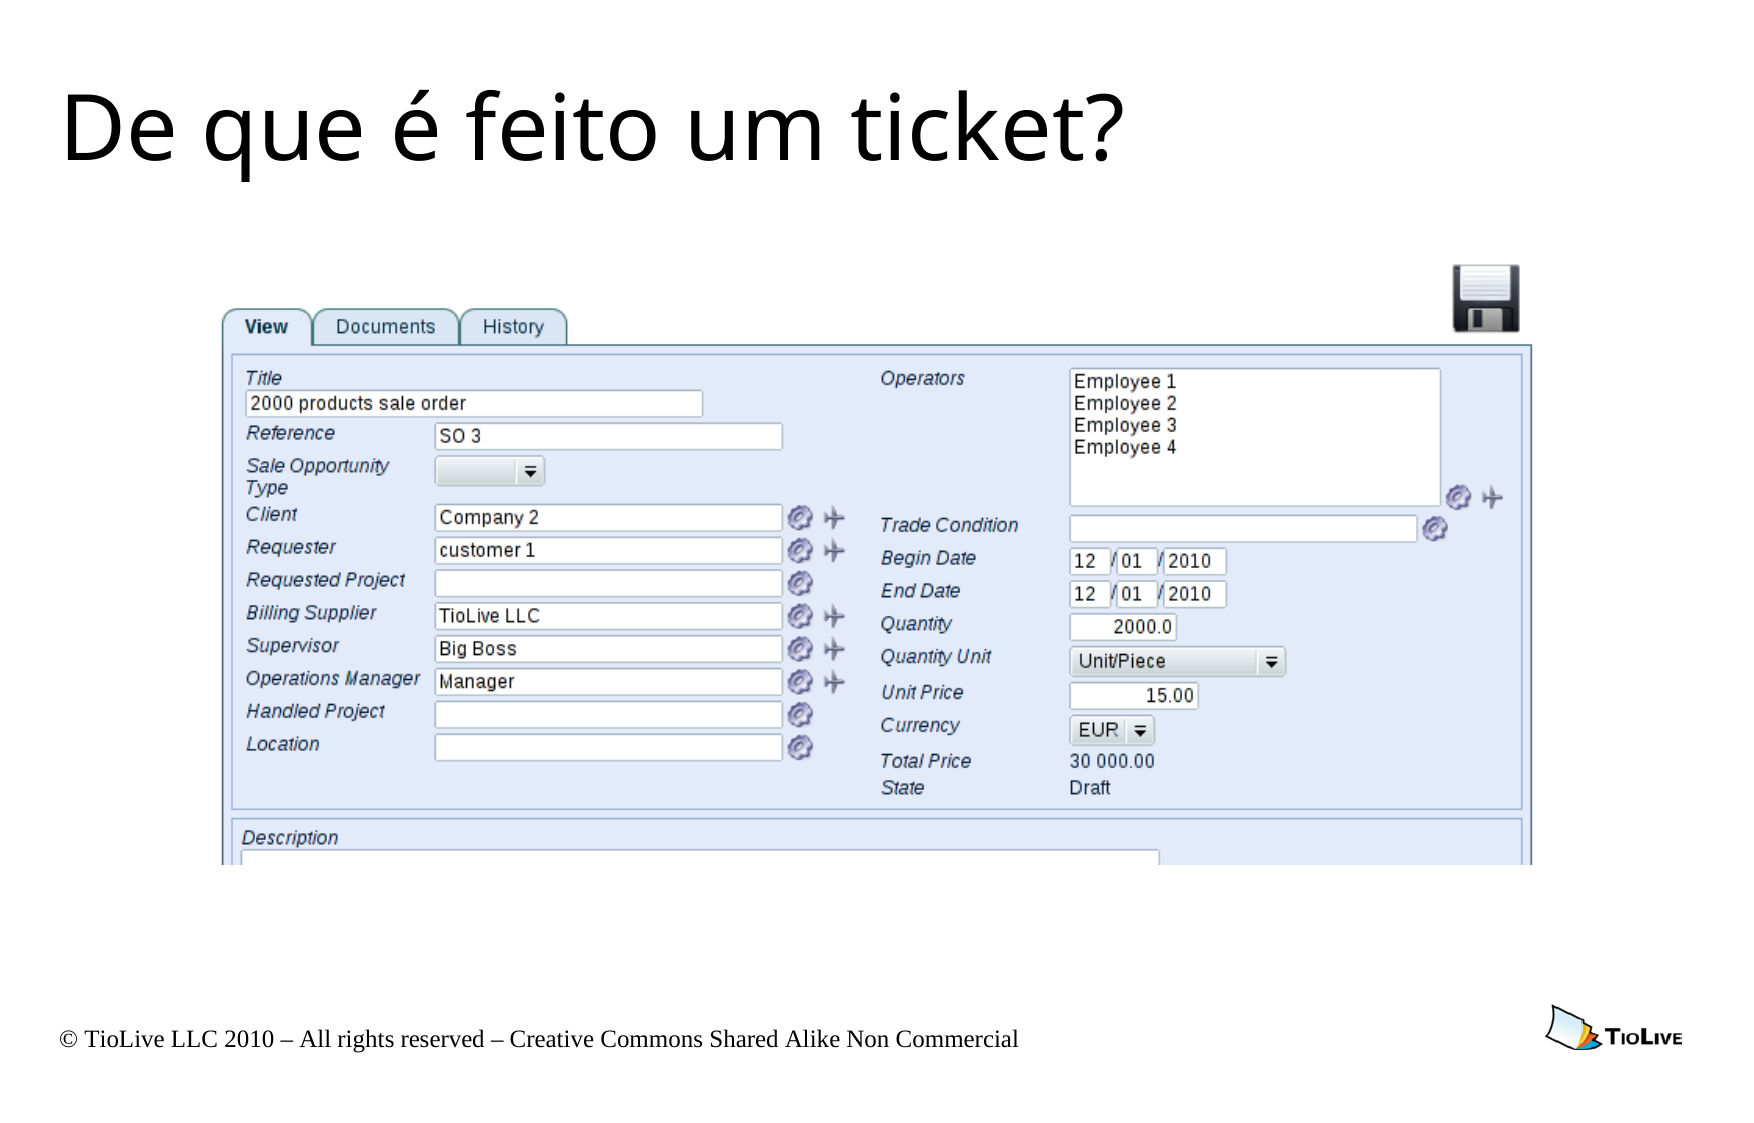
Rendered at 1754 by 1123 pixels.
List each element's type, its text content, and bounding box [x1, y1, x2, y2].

picture [219, 257, 1537, 865]
title De que é feito um ticket? [59, 66, 1695, 184]
picture [1545, 1004, 1682, 1050]
